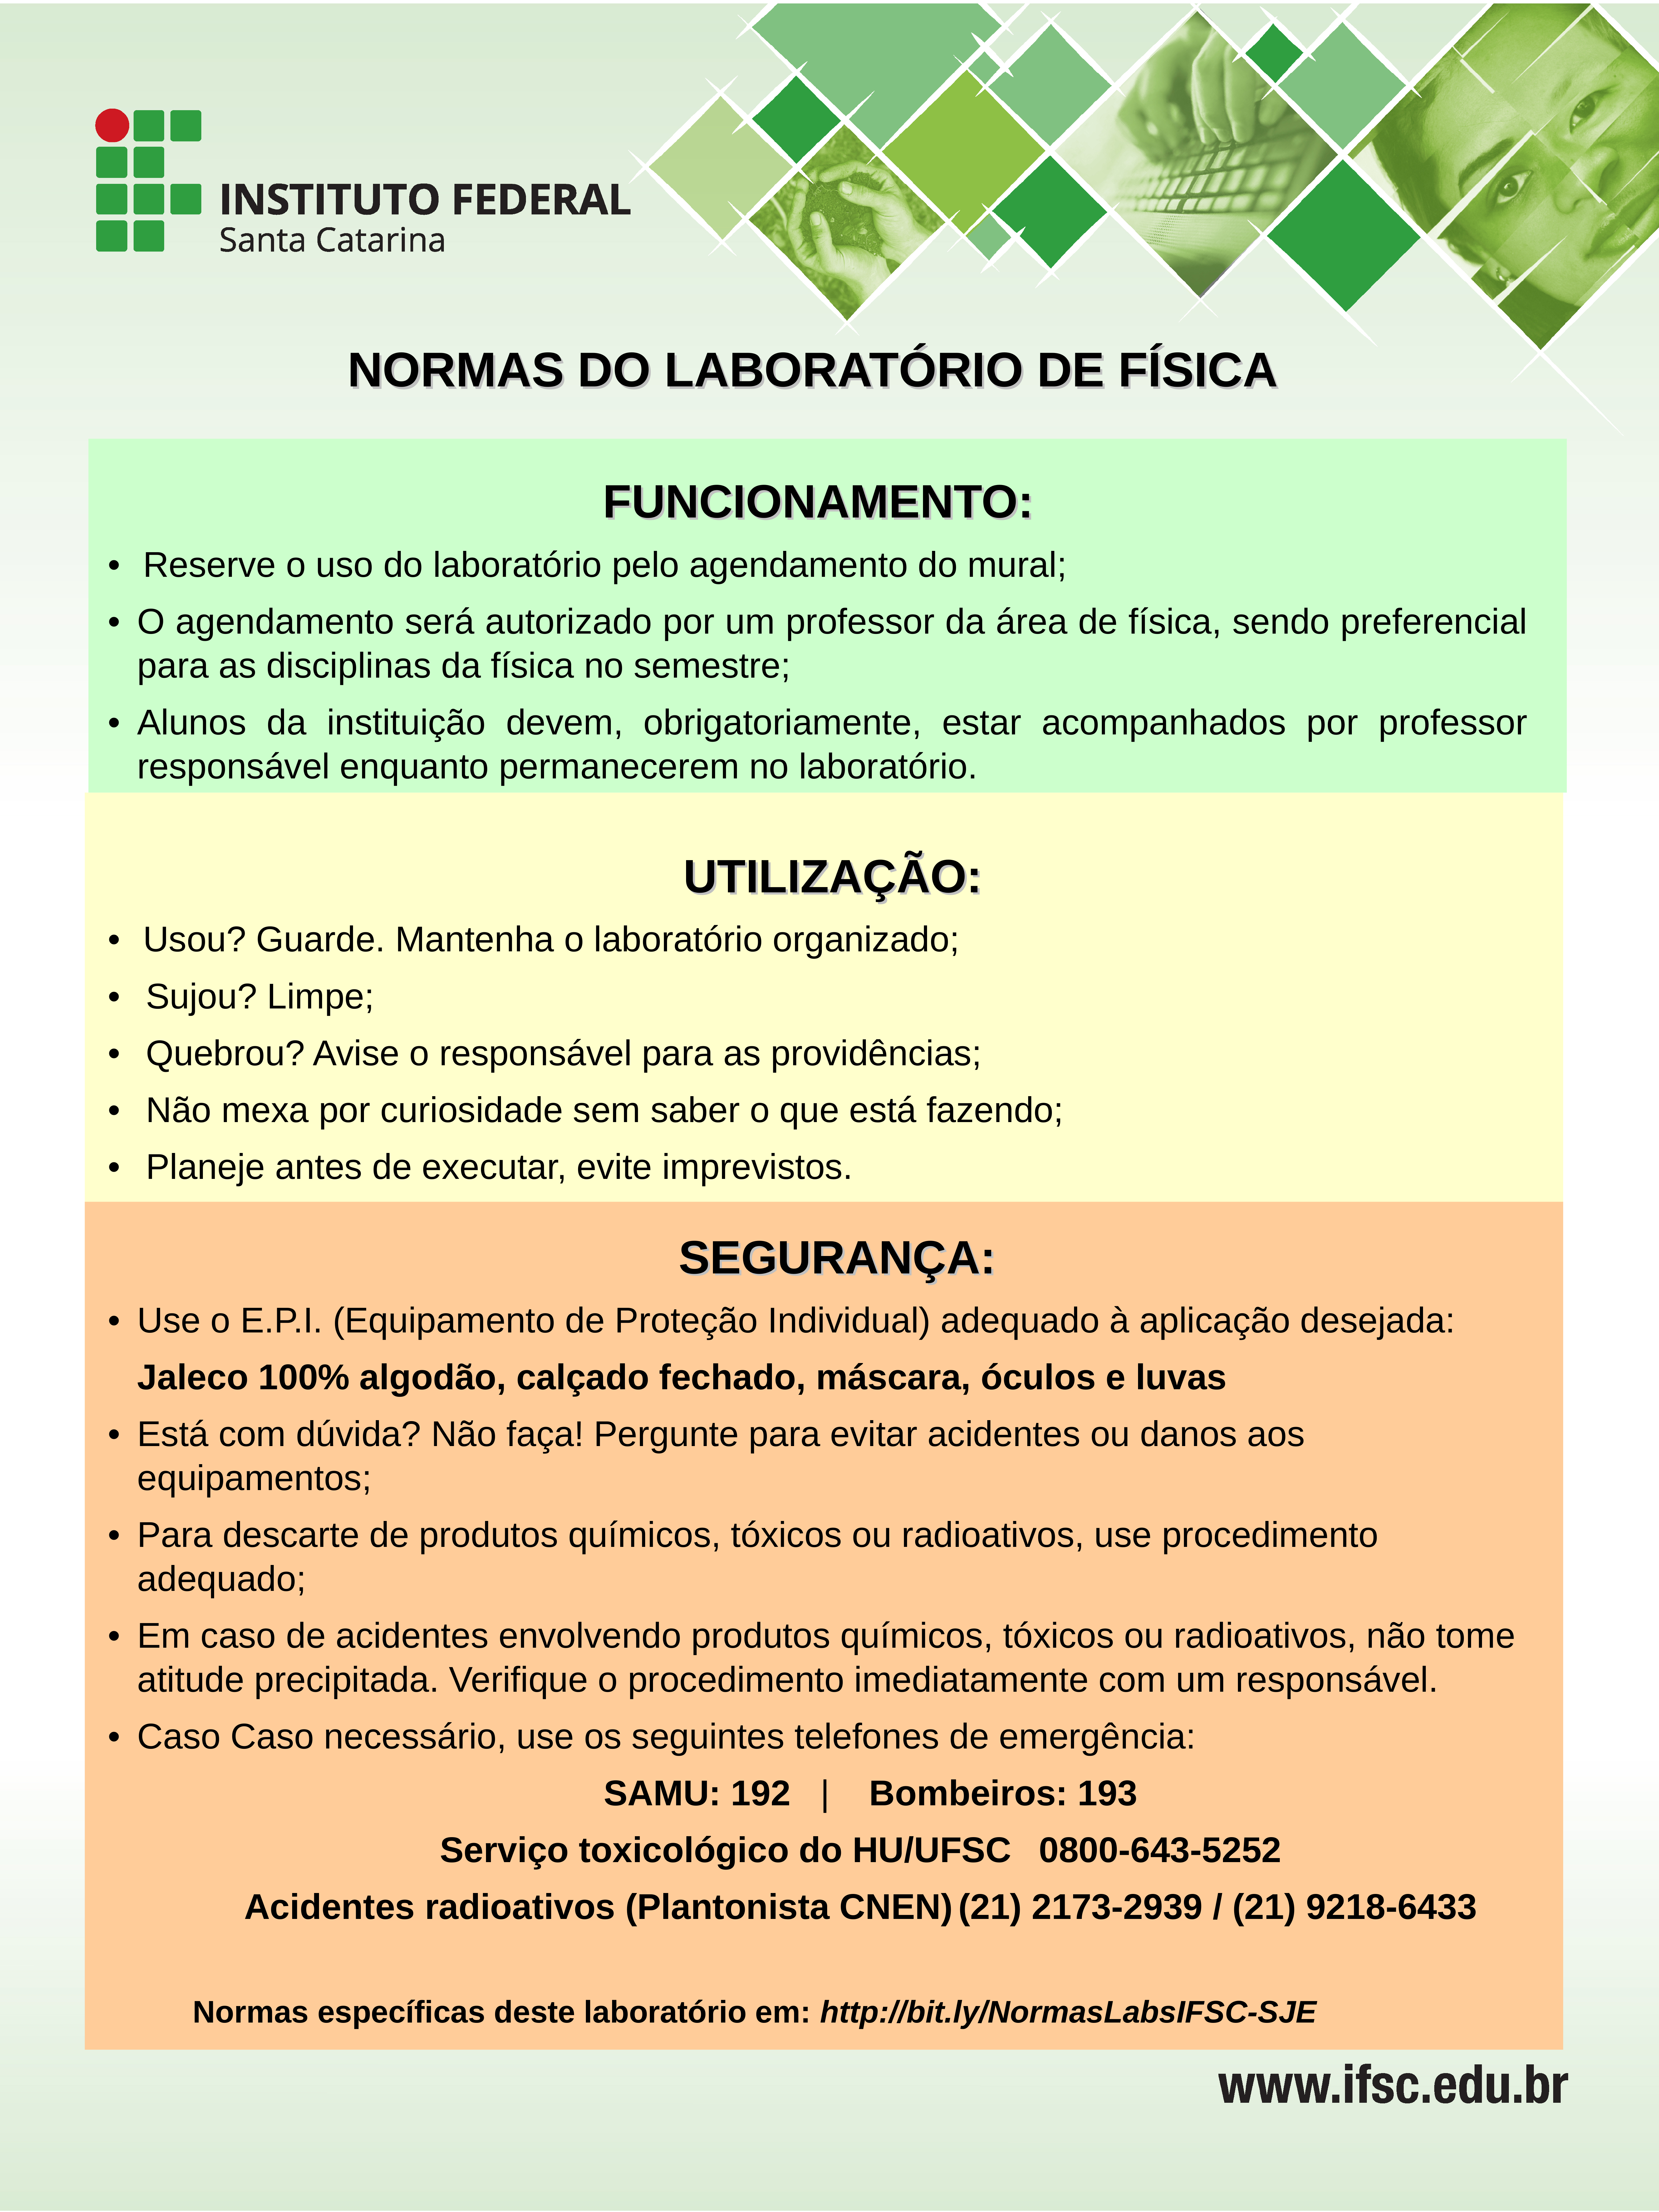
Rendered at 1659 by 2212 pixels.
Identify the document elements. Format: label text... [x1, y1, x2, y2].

text_box NORMAS DO LABORATÓRIO DE FÍSICA [64, 340, 1563, 418]
text_box [85, 439, 1567, 2050]
picture [0, 3, 1659, 2211]
text_box FUNCIONAMENTO: Reserve o uso do laboratório pelo agendamento do mural; O agendamento será autorizado por um professor da área de física, sendo preferencial para as disciplinas da física no semestre; Alunos da instituição devem, obrigatoriamente, estar acompanhados por professor responsável enquanto permanecerem no laboratório. UTILIZAÇÃO: Usou? Guarde. Mantenha o laboratório organizado; Sujou? Limpe; Quebrou? Avise o responsável para as providências; Não mexa por curiosidade sem saber o que está fazendo; Planeje antes de executar, evite imprevistos. SEGURANÇA: Use o E.P.I. (Equipamento de Proteção Individual) adequado à aplicação desejada: Jaleco 100% algodão, calçado fechado, máscara, óculos e luvas Está com dúvida? Não faça! Pergunte para evitar acidentes ou danos aos equipamentos; Para descarte de produtos químicos, tóxicos ou radioativos, use procedimento adequado; Em caso de acidentes envolvendo produtos químicos, tóxicos ou radioativos, não tome atitude precipitada. Verifique o procedimento imediatamente com um responsável. Caso Caso necessário, use os seguintes telefones de emergência: SAMU: 192 | Bombeiros: 193 Serviço toxicológico do HU/UFSC 0800-643-5252 Acidentes radioativos (Plantonista CNEN) (21) 2173-2939 / (21) 9218-6433 Normas específicas deste laboratório em: http://bit.ly/NormasLabsIFSC-SJE [103, 463, 1550, 2212]
text_box [1417, 2086, 1427, 2126]
